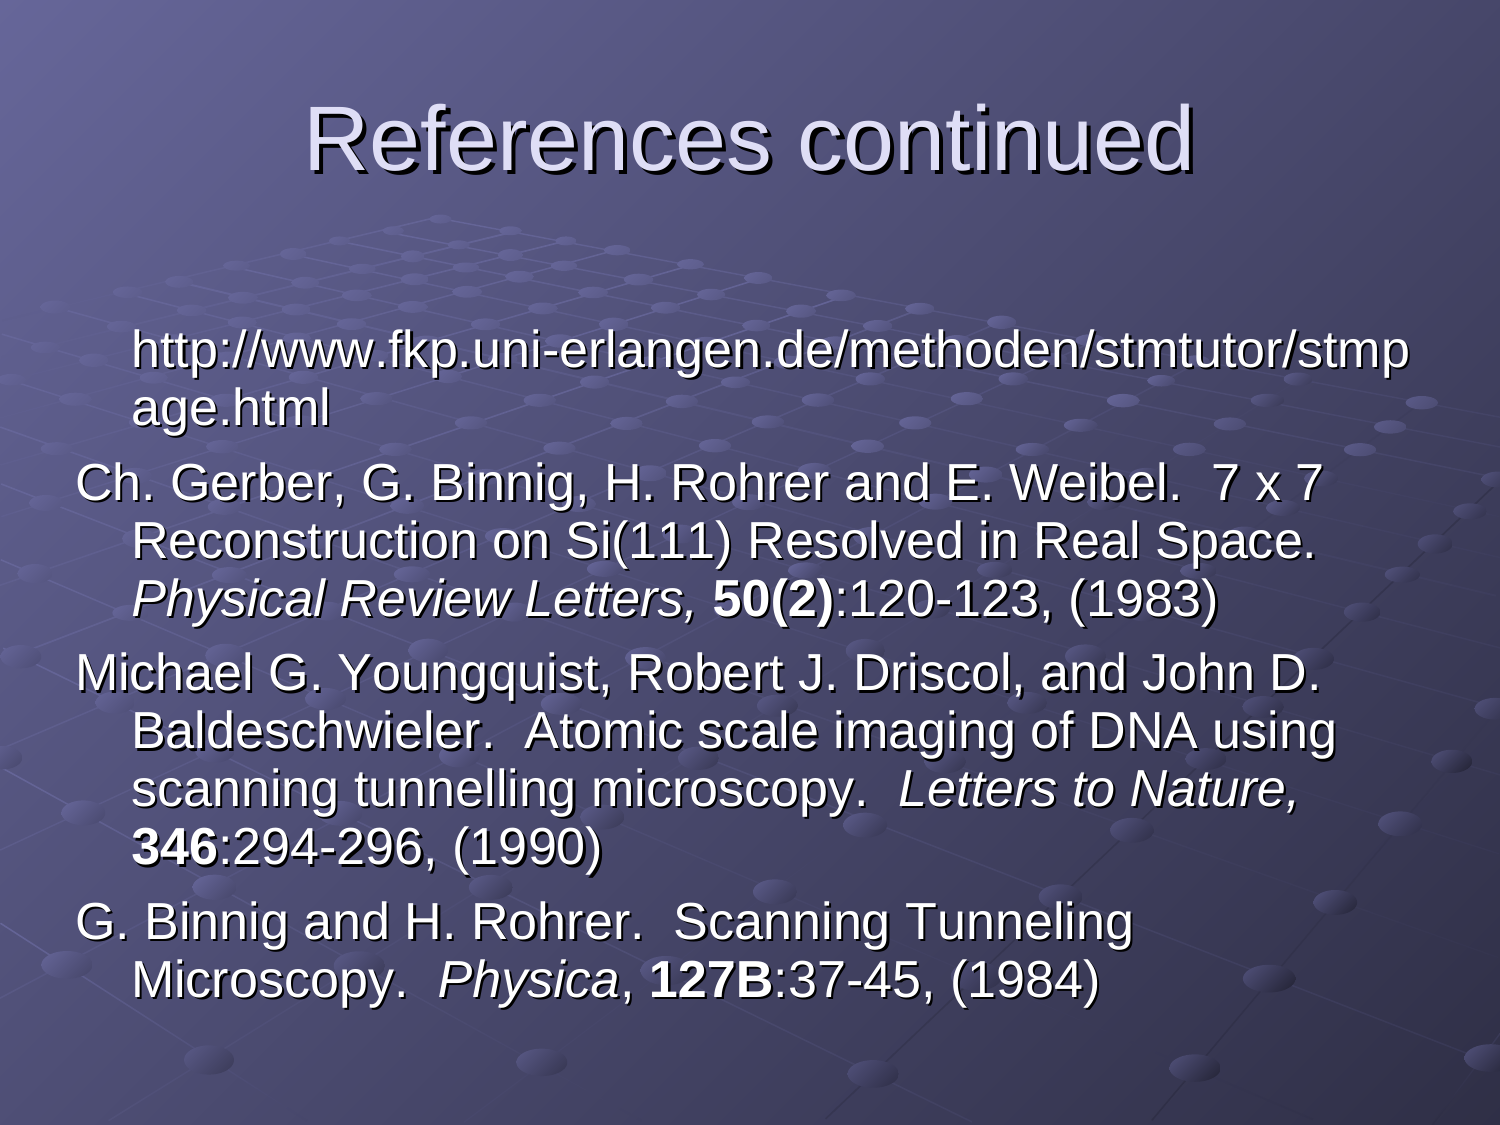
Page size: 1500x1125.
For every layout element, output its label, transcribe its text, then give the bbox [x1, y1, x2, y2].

title References continued [75, 52, 1426, 226]
list http://www.fkp.uni-erlangen.de/methoden/stmtutor/stmpage.html Ch. Gerber, G. Binnig, H. Rohrer and E. Weibel. 7 x 7 Reconstruction on Si(111) Resolved in Real Space. Physical Review Letters, 50(2):120-123, (1983) Michael G. Youngquist, Robert J. Driscol, and John D. Baldeschwieler. Atomic scale imaging of DNA using scanning tunnelling microscopy. Letters to Nature, 346:294-296, (1990) G. Binnig and H. Rohrer. Scanning Tunneling Microscopy. Physica, 127B:37-45, (1984) [75, 262, 1426, 992]
